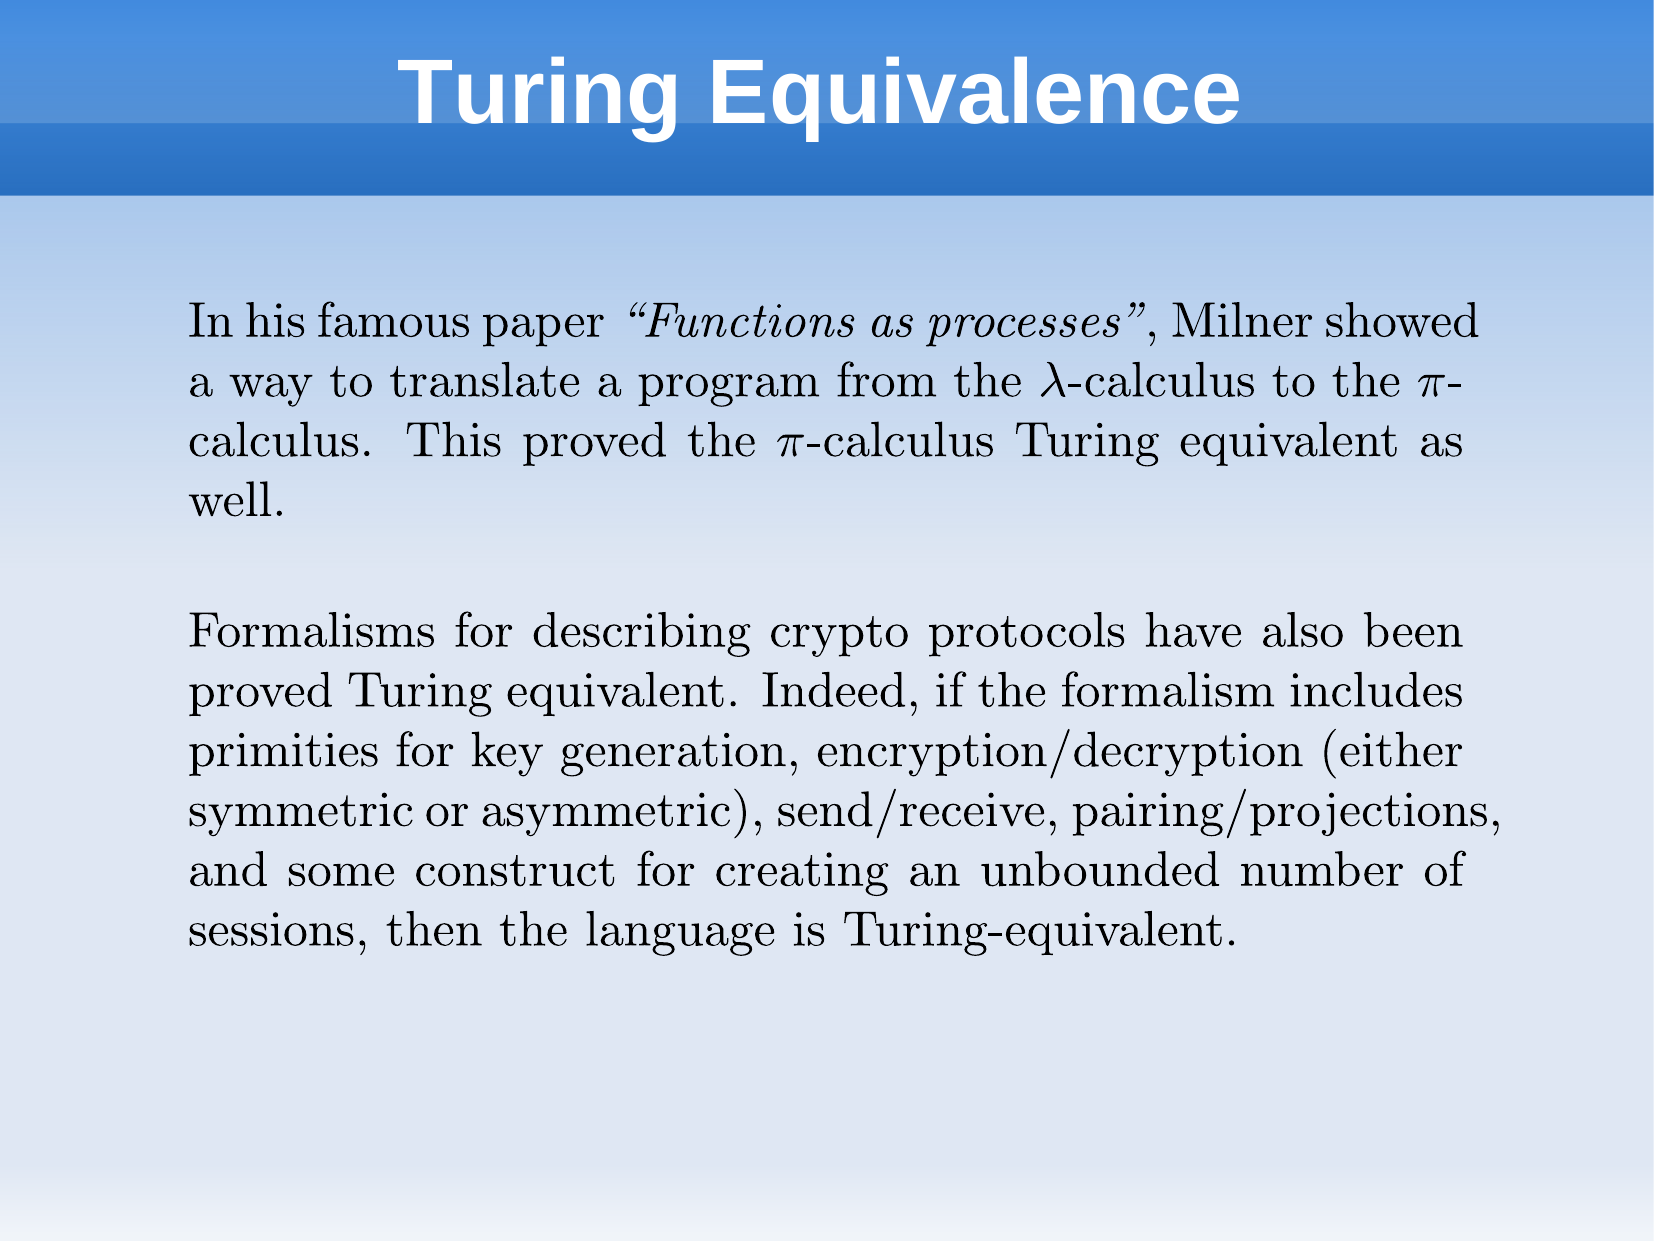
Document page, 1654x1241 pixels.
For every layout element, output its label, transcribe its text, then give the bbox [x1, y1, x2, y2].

picture [0, 0, 1654, 1241]
text_box [187, 301, 1503, 956]
title Turing Equivalence [76, 0, 1565, 188]
